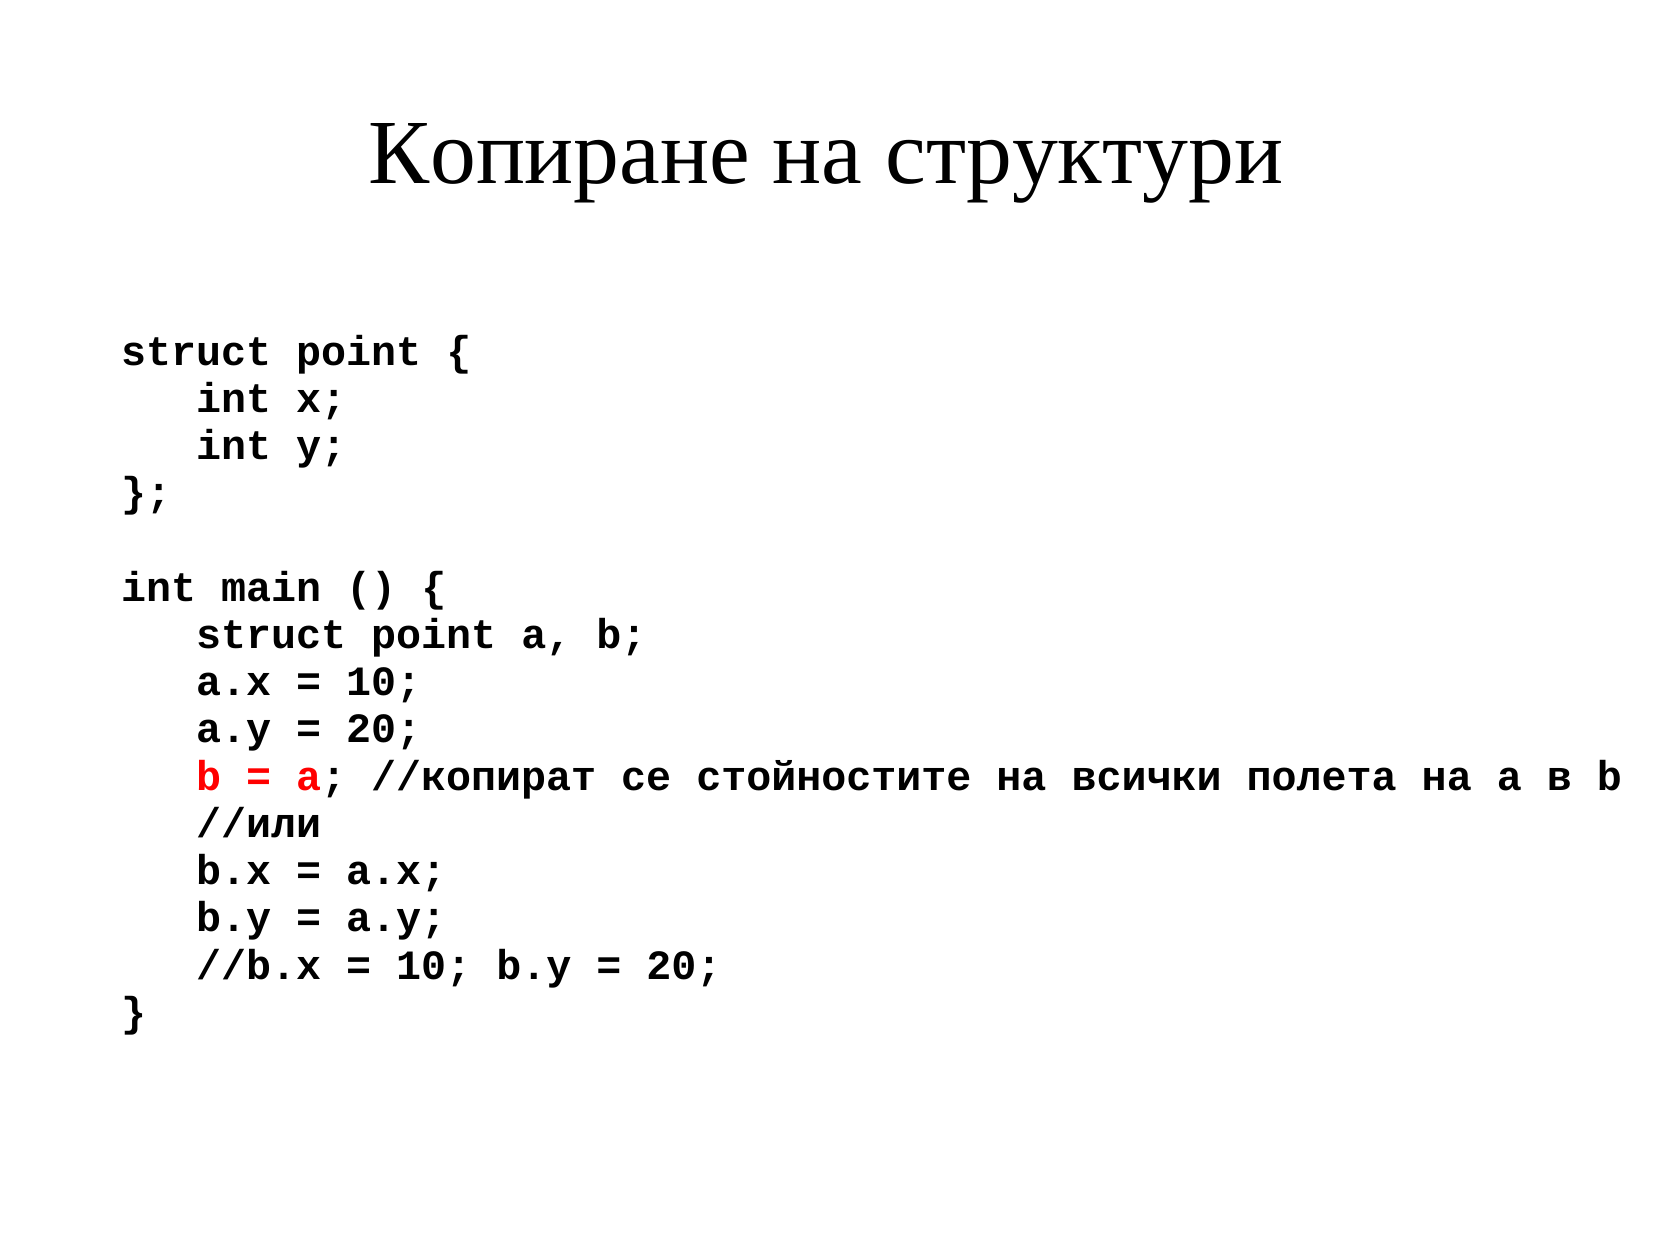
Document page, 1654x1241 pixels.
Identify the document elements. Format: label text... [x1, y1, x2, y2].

title Копиране на структури [82, 49, 1571, 257]
text_box struct point { int x; int y; }; int main () { struct point a, b; a.x = 10; a.y = 20; b = a; //копират се стойностите на всички полета на a в b //или b.x = a.x; b.y = a.y; //b.x = 10; b.y = 20; } [106, 322, 1654, 1103]
